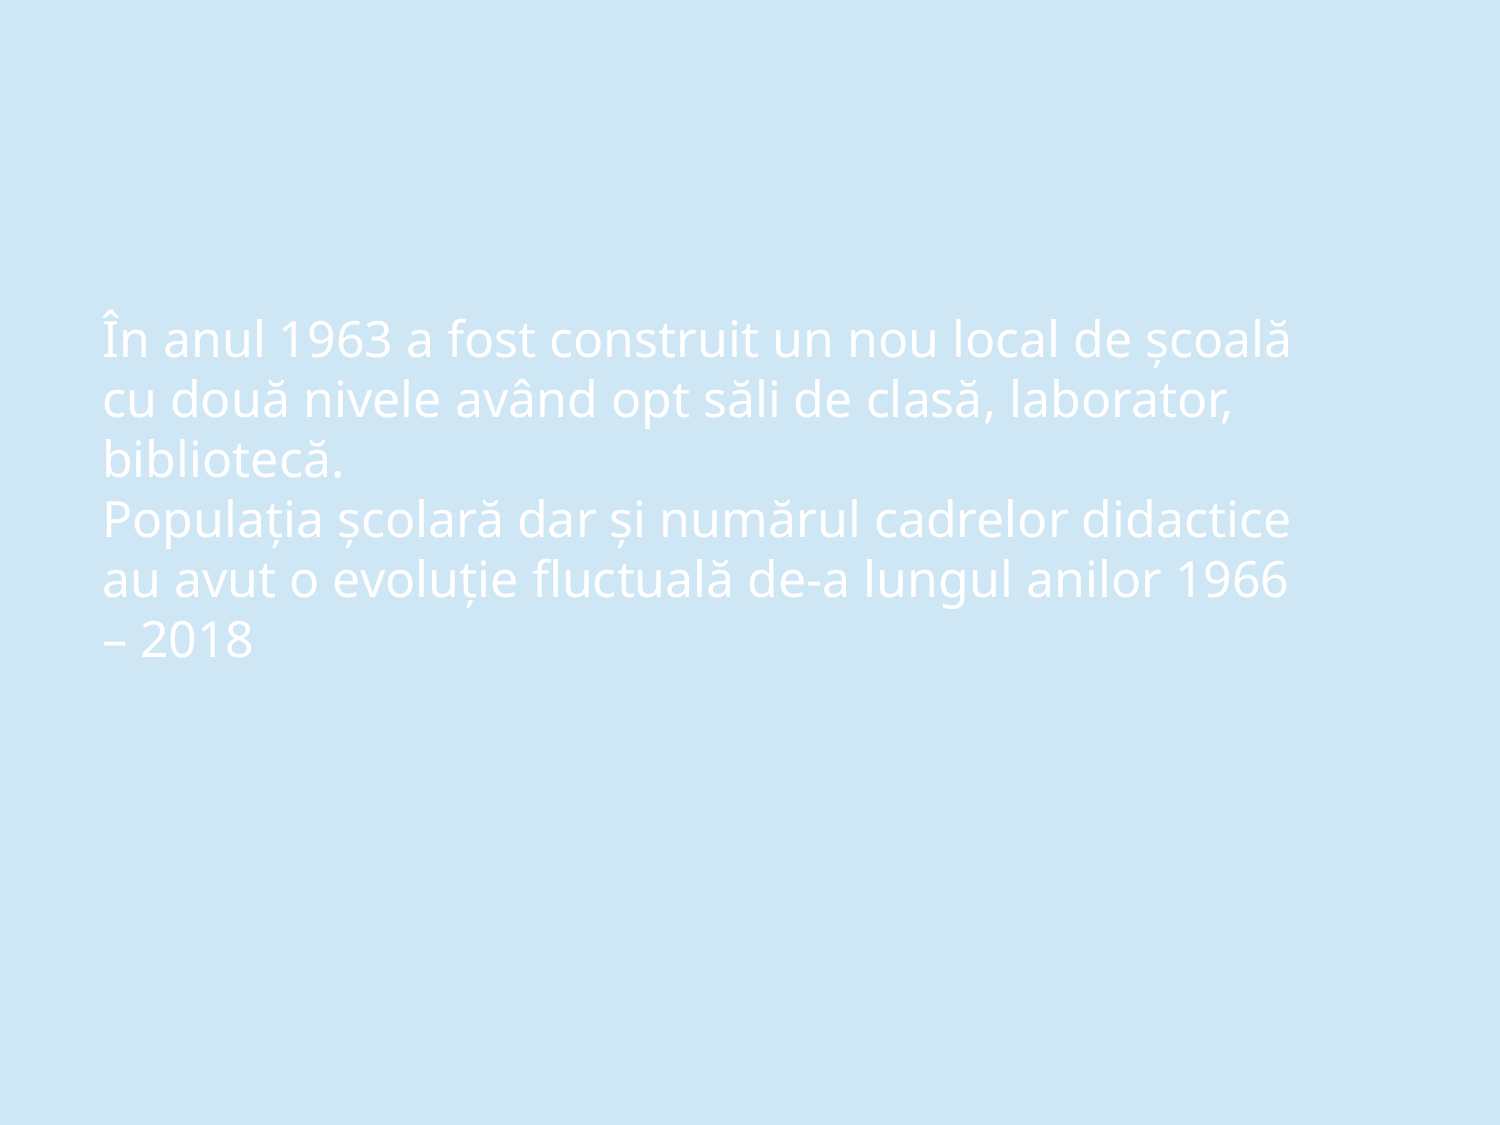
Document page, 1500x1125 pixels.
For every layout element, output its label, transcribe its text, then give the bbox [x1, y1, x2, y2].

text_box În anul 1963 a fost construit un nou local de şcoală cu două nivele având opt săli de clasă, laborator, bibliotecă. Populaţia şcolară dar şi numărul cadrelor didactice au avut o evoluţie fluctuală de-a lungul anilor 1966 – 2018 [87, 299, 1313, 675]
